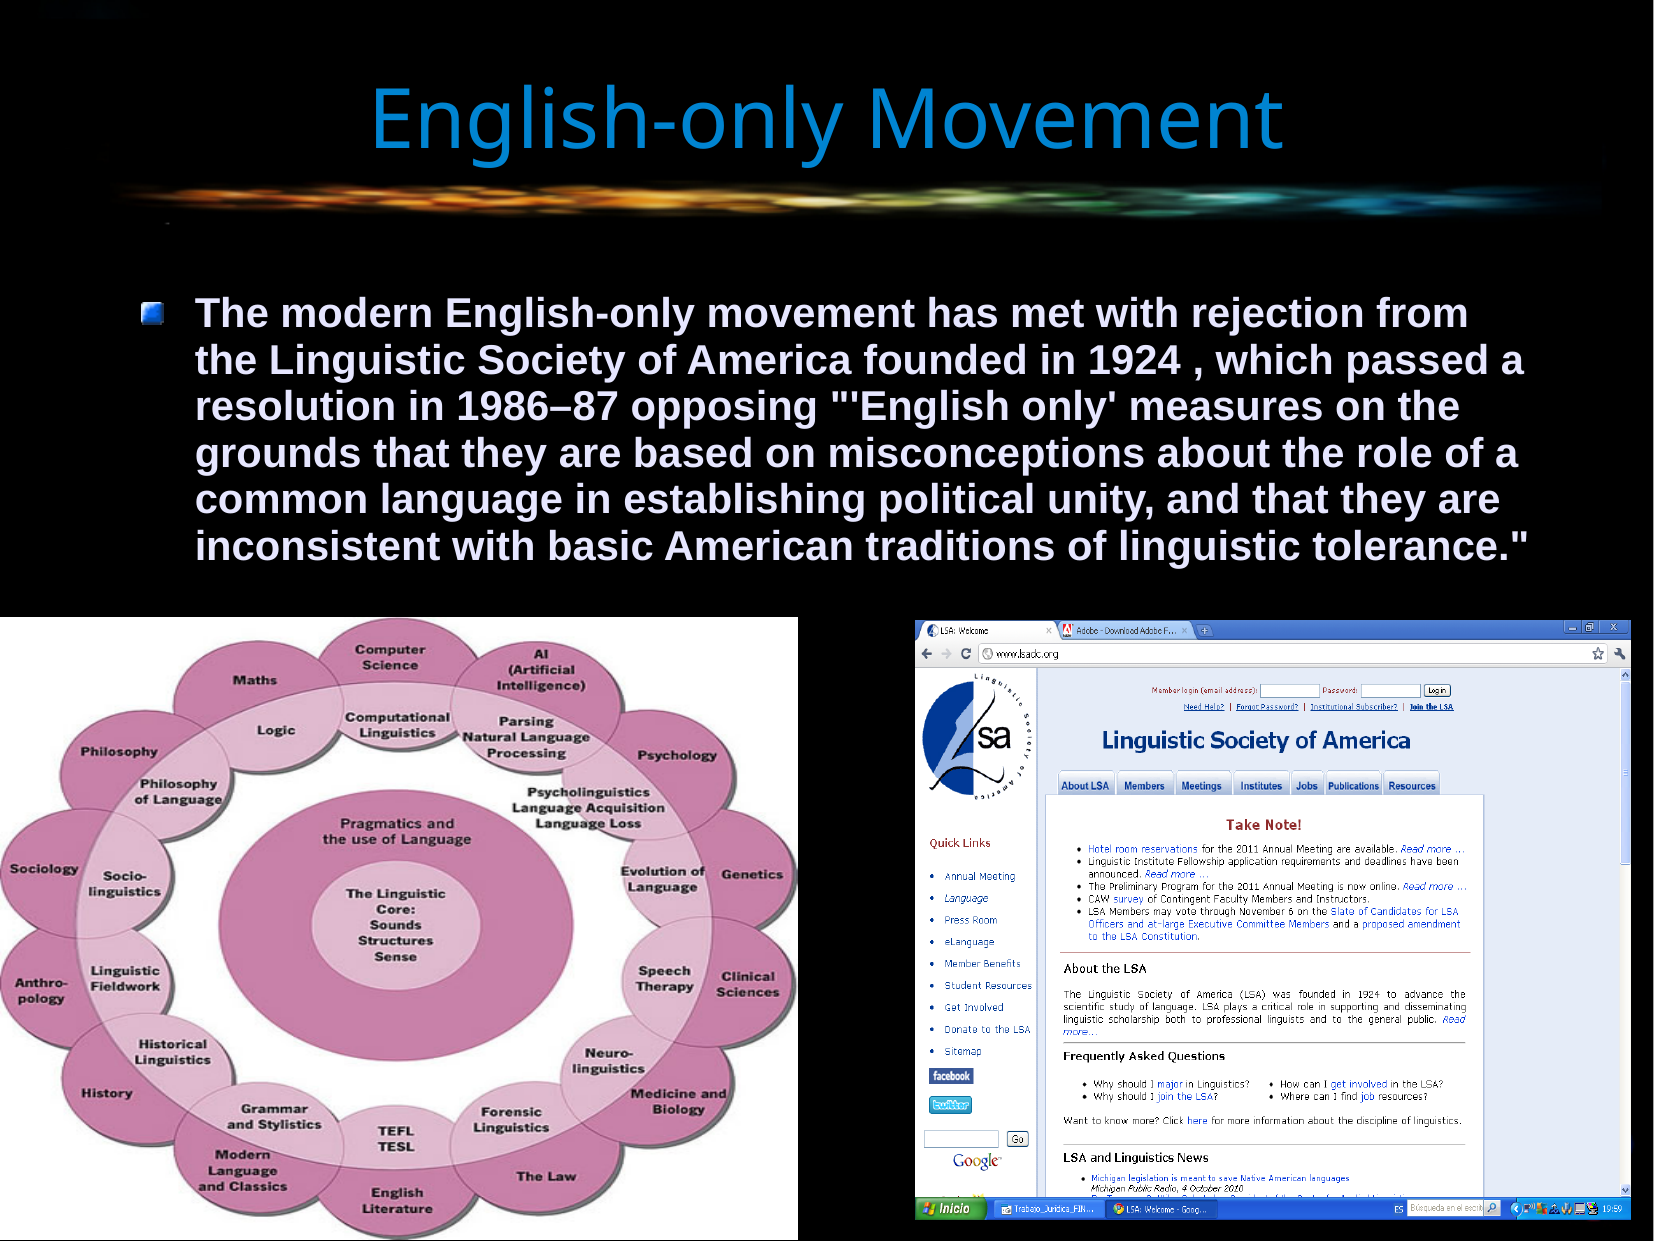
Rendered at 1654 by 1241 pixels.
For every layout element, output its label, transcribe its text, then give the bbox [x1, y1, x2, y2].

picture [0, 0, 1654, 1241]
title English-only Movement [82, 19, 1571, 212]
list The modern English-only movement has met with rejection from the Linguistic Society of America founded in 1924 , which passed a resolution in 1986–87 opposing "'English only' measures on the grounds that they are based on misconceptions about the role of a common language in establishing political unity, and that they are inconsistent with basic American traditions of linguistic tolerance." [124, 290, 1613, 1094]
